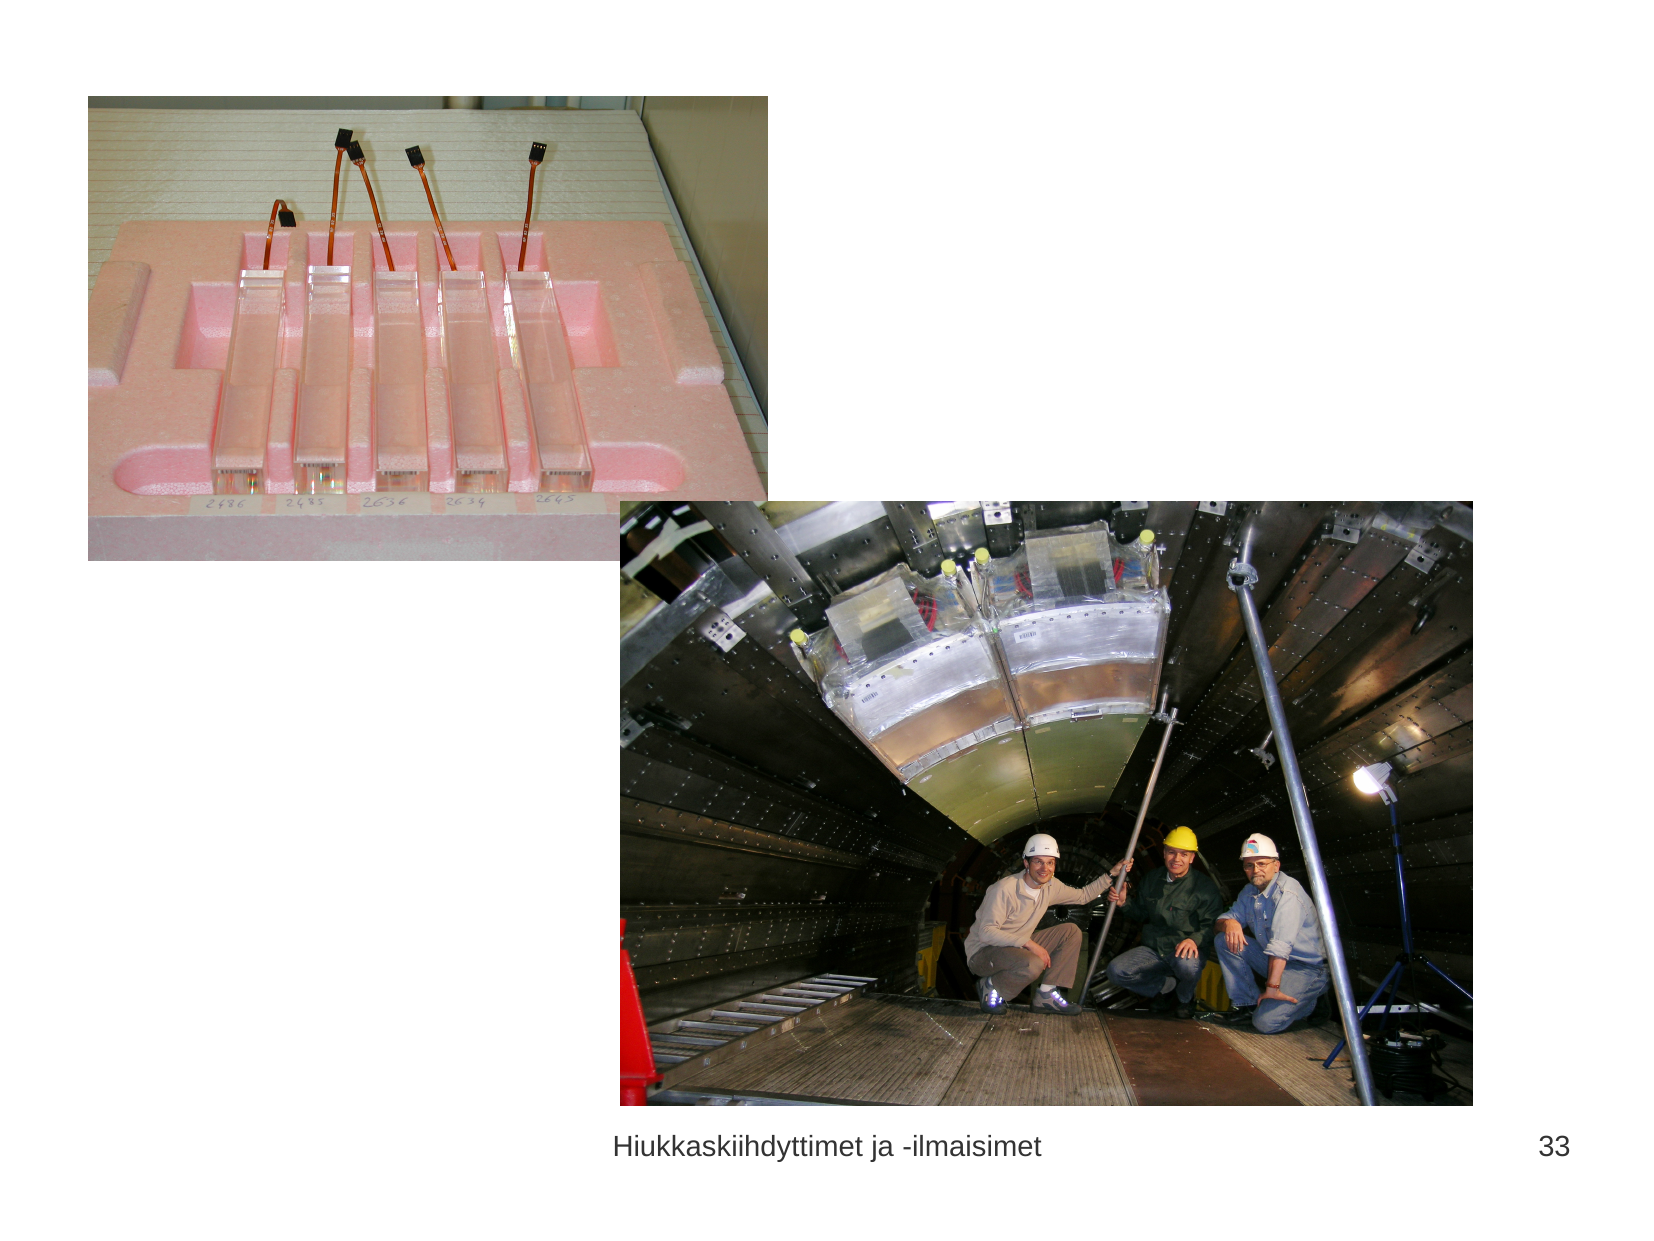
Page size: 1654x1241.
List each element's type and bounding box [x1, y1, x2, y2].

picture [88, 96, 1473, 1106]
